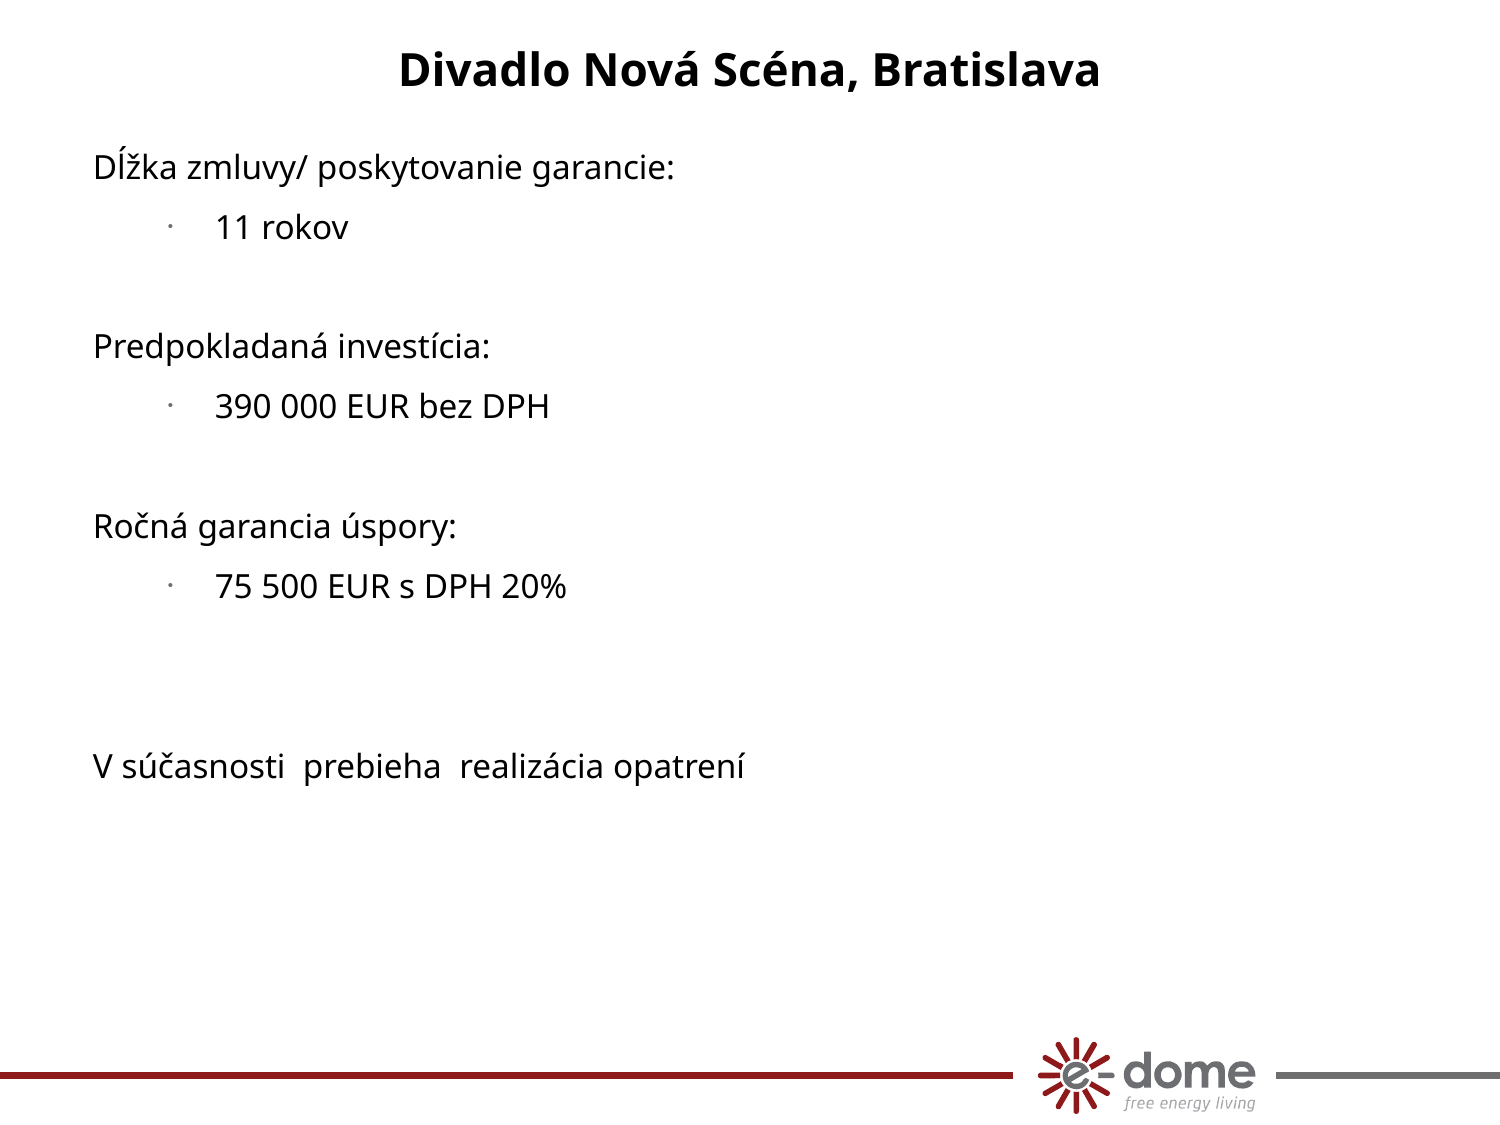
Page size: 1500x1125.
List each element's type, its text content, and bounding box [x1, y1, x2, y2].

text_box Divadlo Nová Scéna, Bratislava [0, 17, 1500, 119]
text_box Dĺžka zmluvy/ poskytovanie garancie: 11 rokov Predpokladaná investícia: 390 000 EUR bez DPH Ročná garancia úspory: 75 500 EUR s DPH 20% V súčasnosti prebieha realizácia opatrení [78, 118, 1205, 853]
